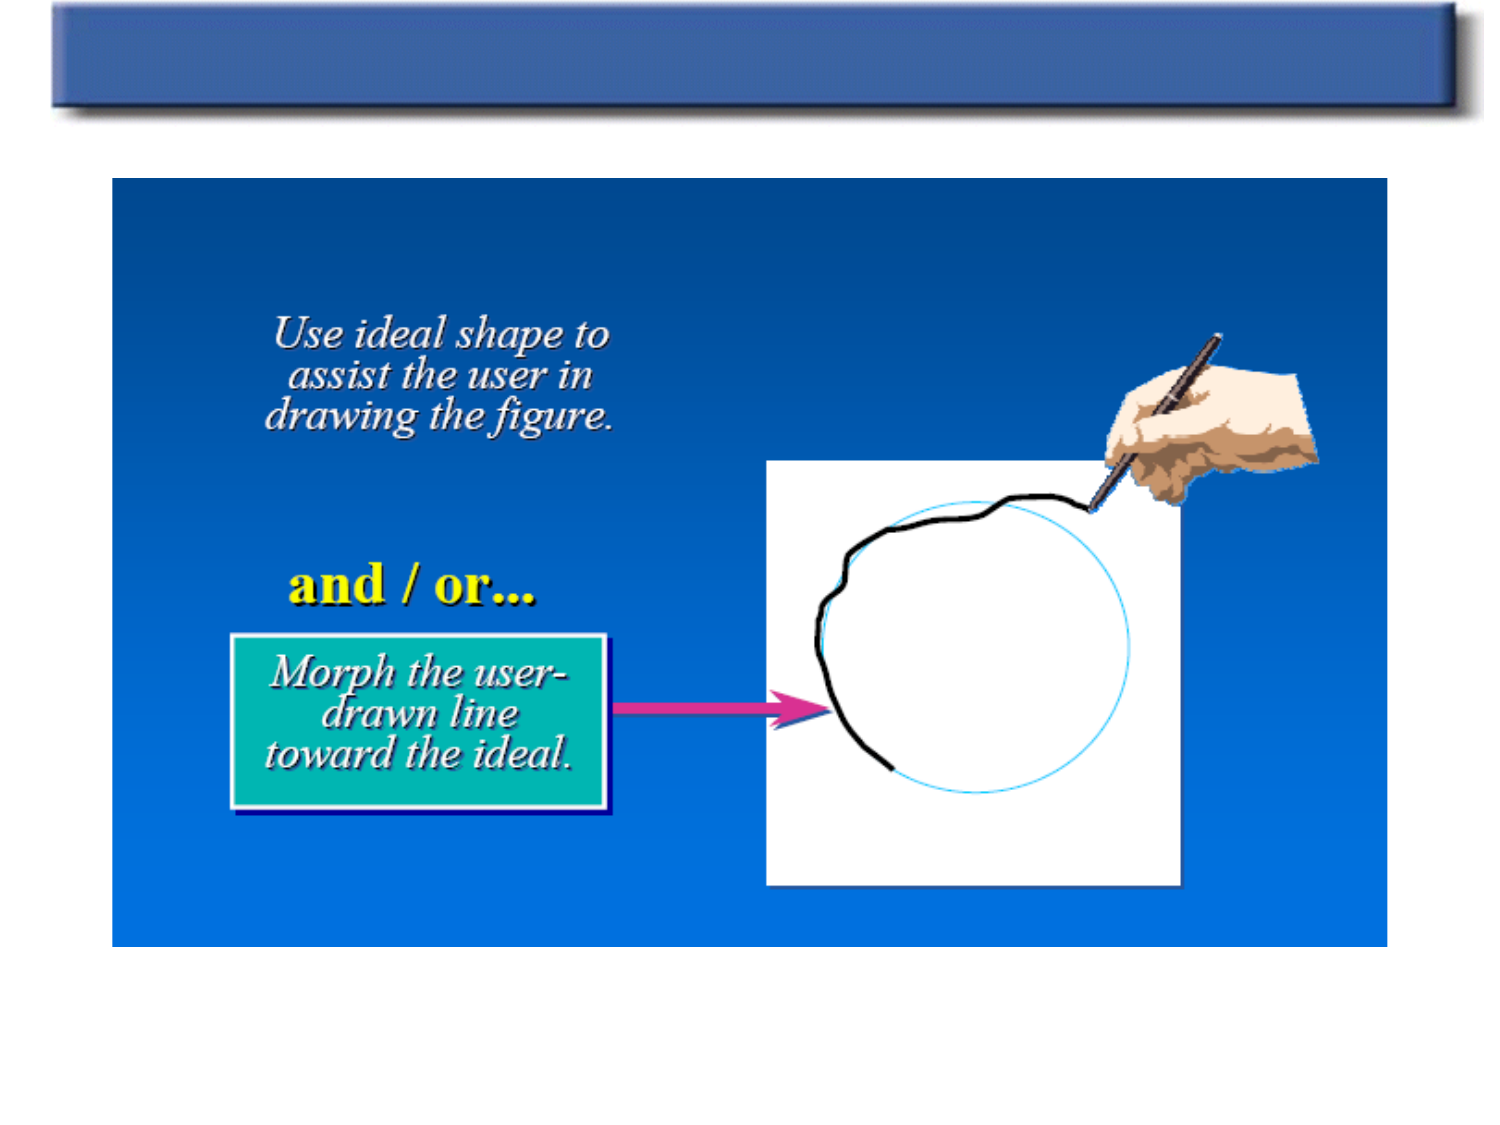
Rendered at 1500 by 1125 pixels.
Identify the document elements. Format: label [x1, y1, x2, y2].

picture [50, 0, 1484, 127]
picture [112, 178, 1388, 947]
